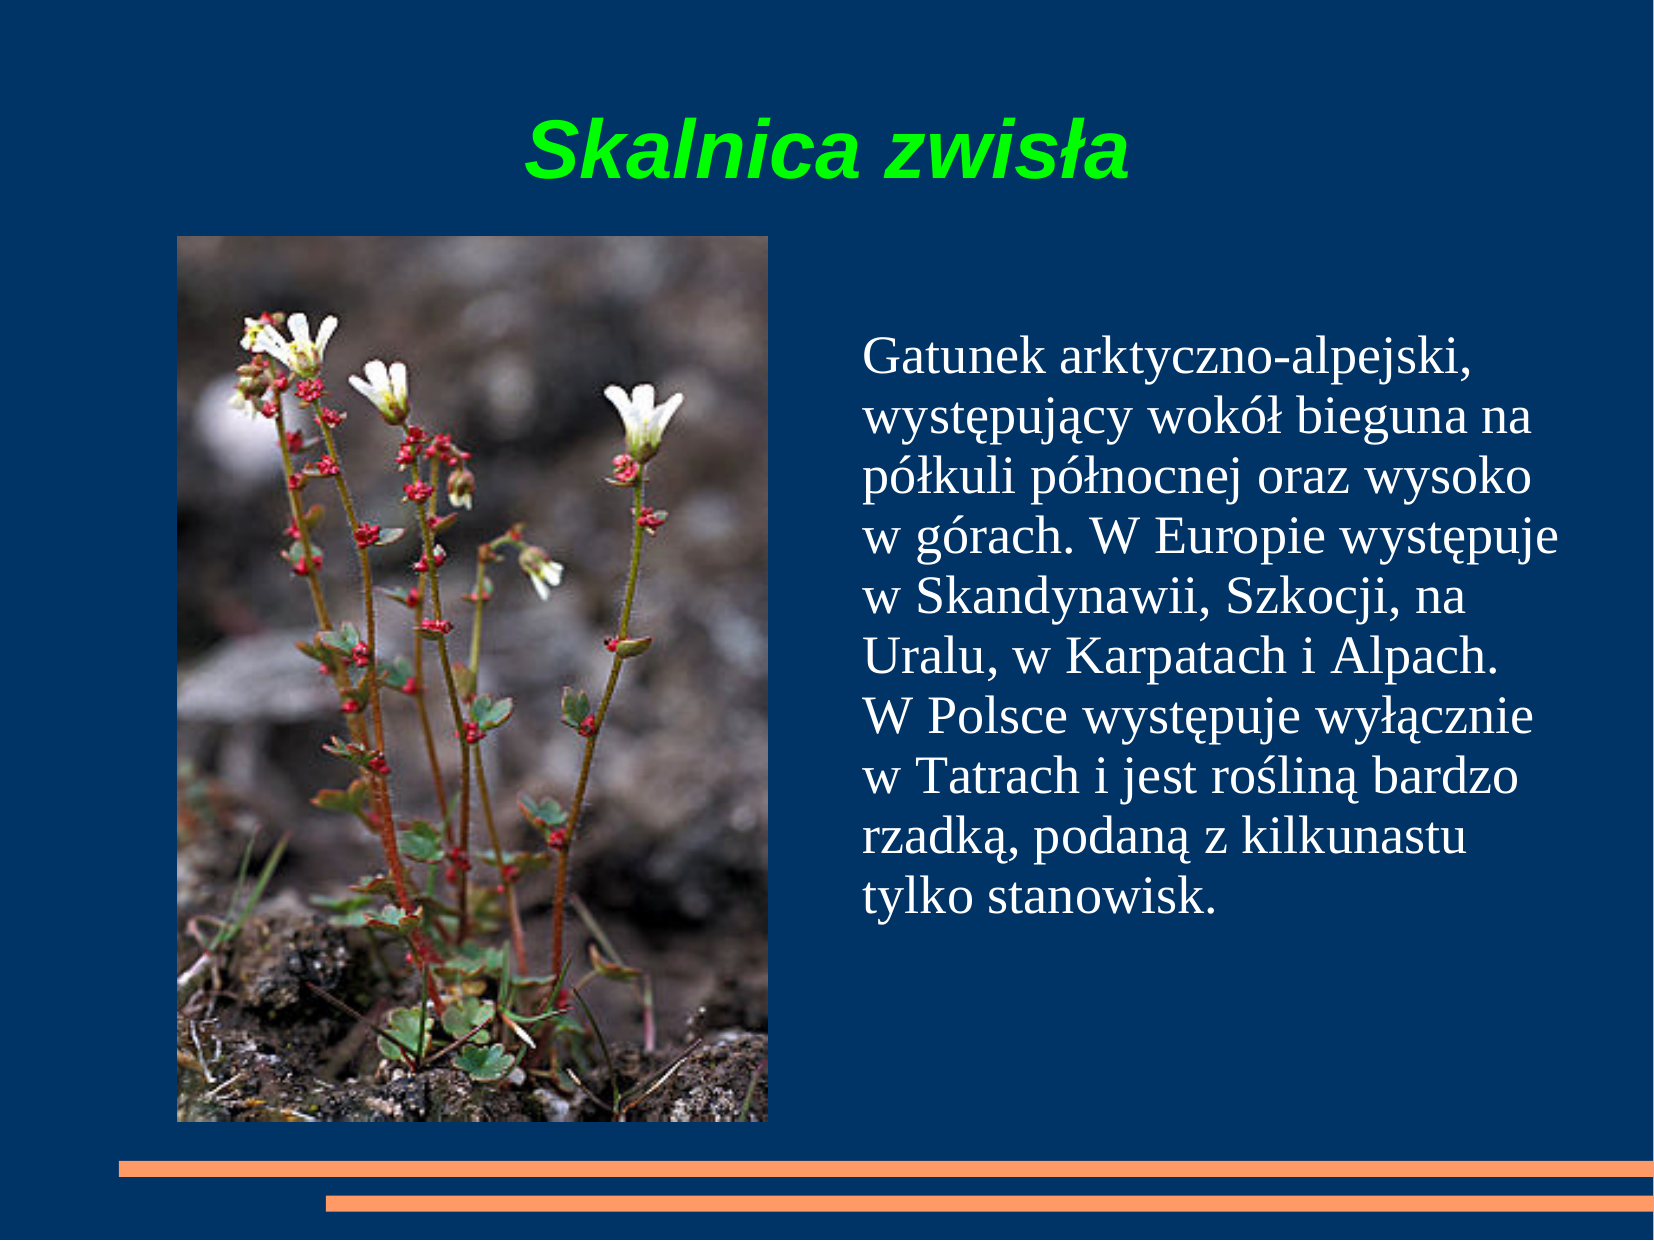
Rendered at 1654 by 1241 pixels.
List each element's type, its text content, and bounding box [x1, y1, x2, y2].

title Skalnica zwisła [121, 53, 1534, 247]
picture [177, 236, 768, 1123]
list Gatunek arktyczno-alpejski, występujący wokół bieguna na półkuli północnej oraz wysoko w górach. W Europie występuje w Skandynawii, Szkocji, na Uralu, w Karpatach i Alpach. W Polsce występuje wyłącznie w Tatrach i jest rośliną bardzo rzadką, podaną z kilkunastu tylko stanowisk. [862, 324, 1565, 1120]
